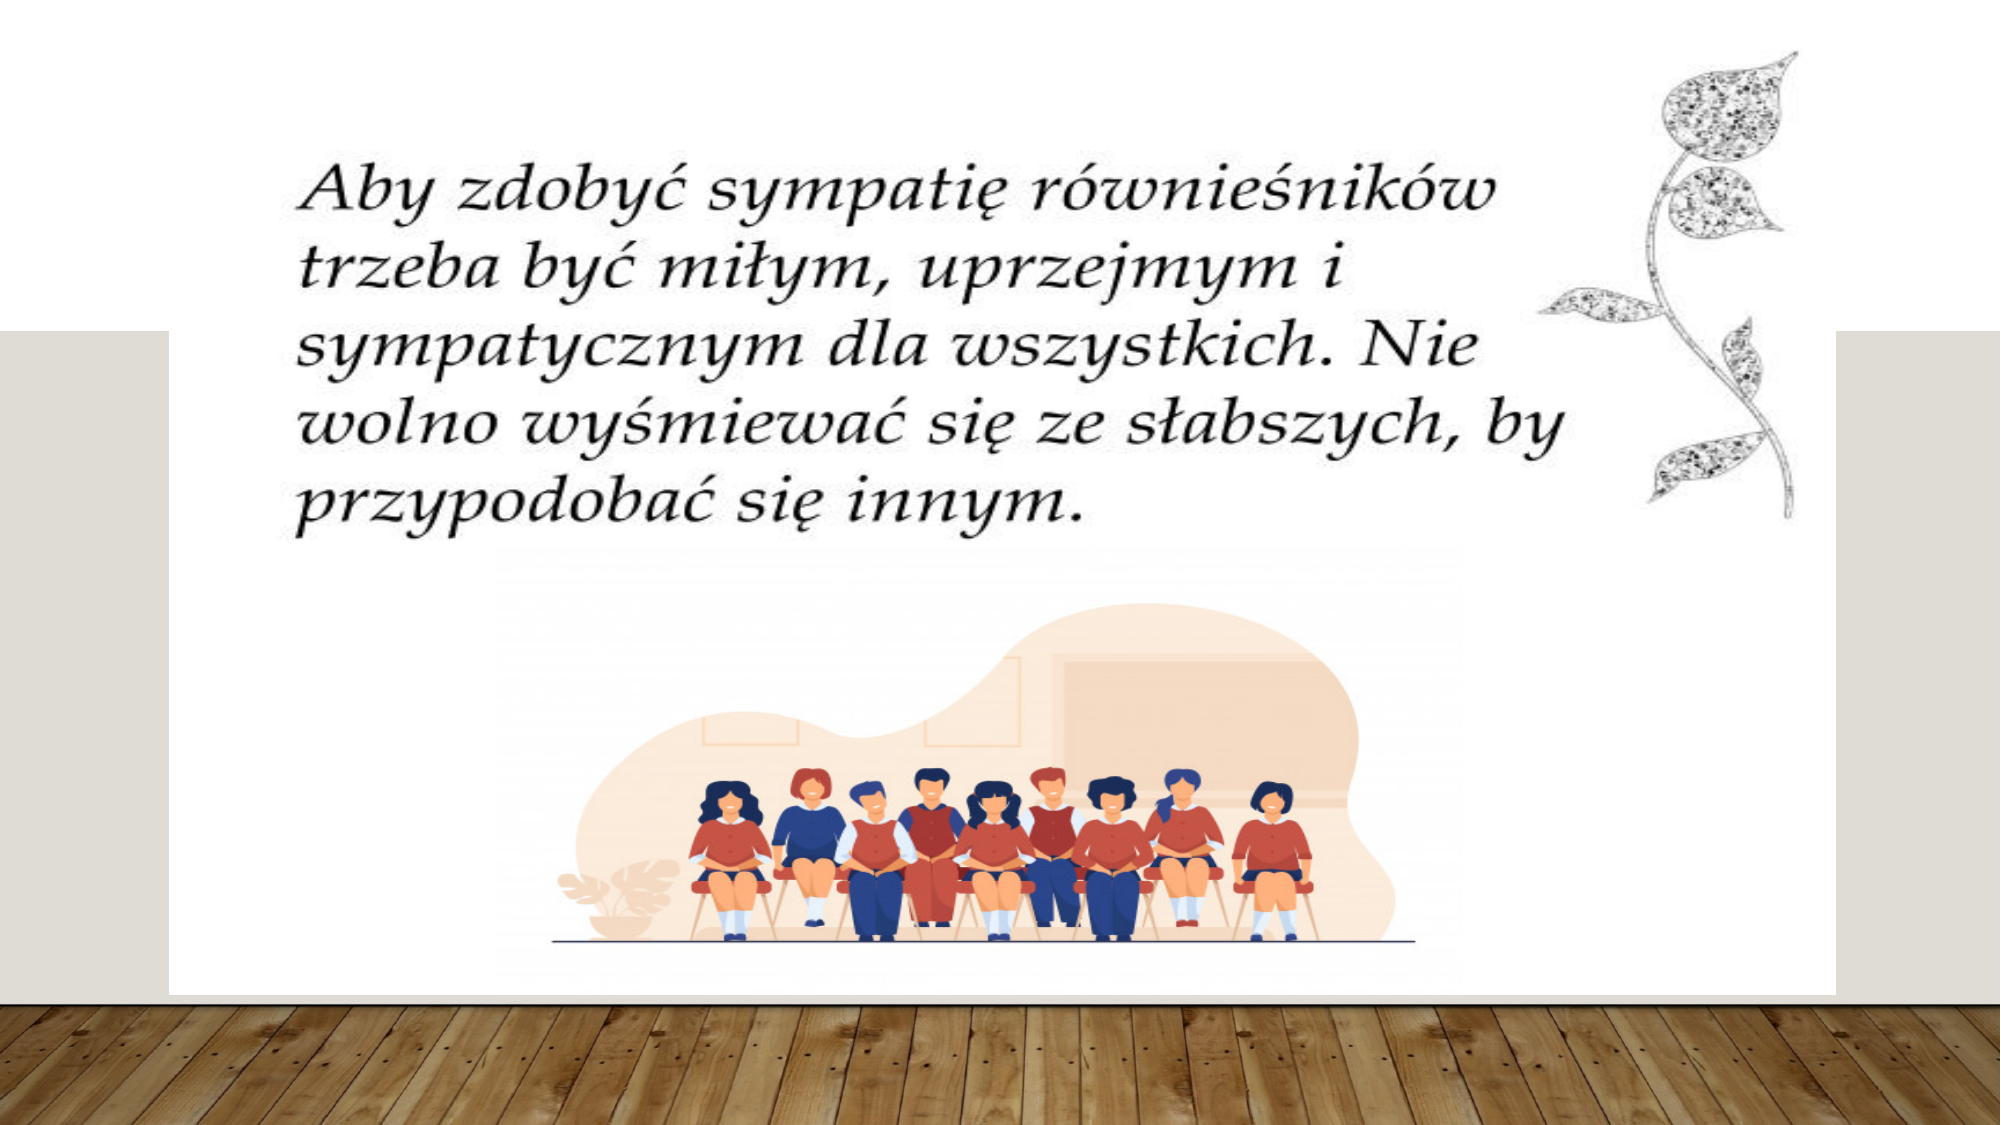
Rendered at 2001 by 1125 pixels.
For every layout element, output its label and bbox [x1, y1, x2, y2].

picture [169, 21, 1836, 995]
picture [0, 1007, 2000, 1125]
